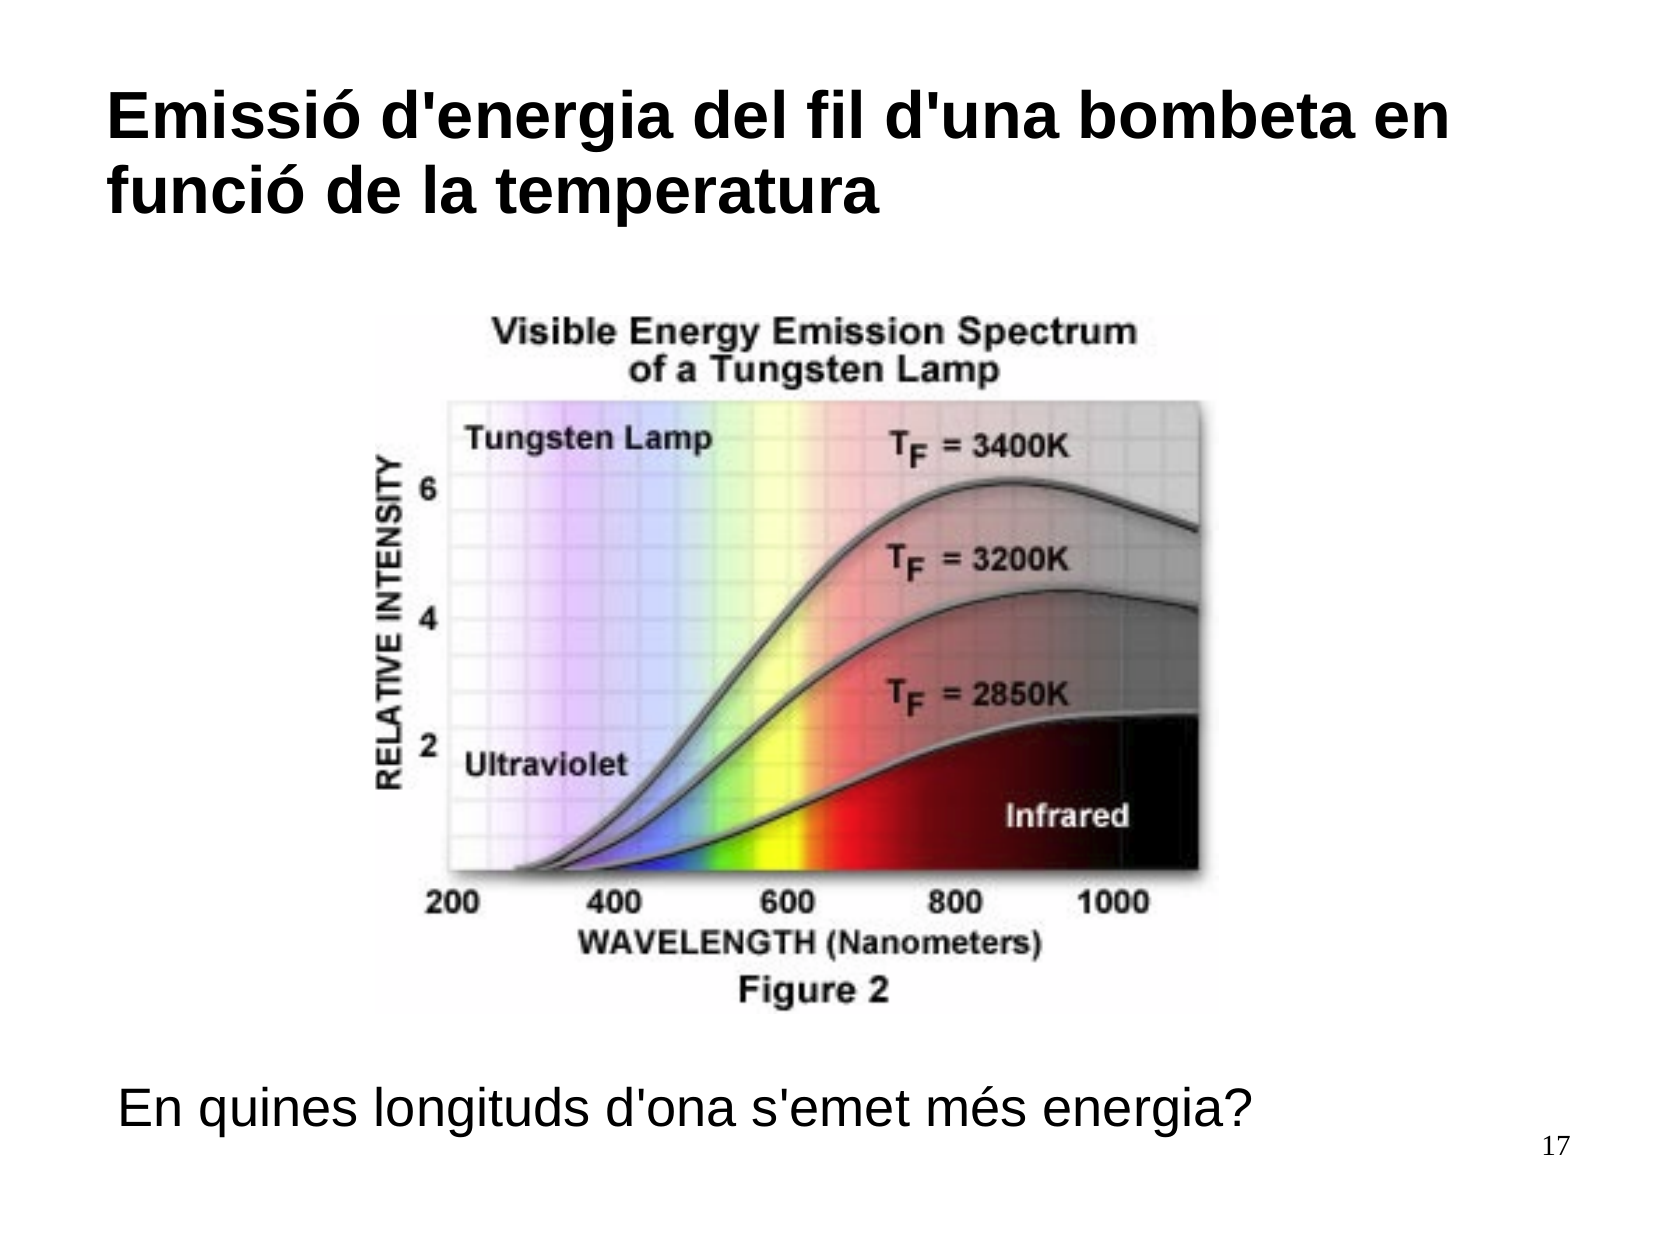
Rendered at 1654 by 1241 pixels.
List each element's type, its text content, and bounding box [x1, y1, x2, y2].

text_box Emissió d'energia del fil d'una bombeta en funció de la temperatura [92, 70, 1485, 236]
picture [375, 315, 1219, 1014]
text_box En quines longituds d'ona s'emet més energia? [102, 1070, 1542, 1146]
